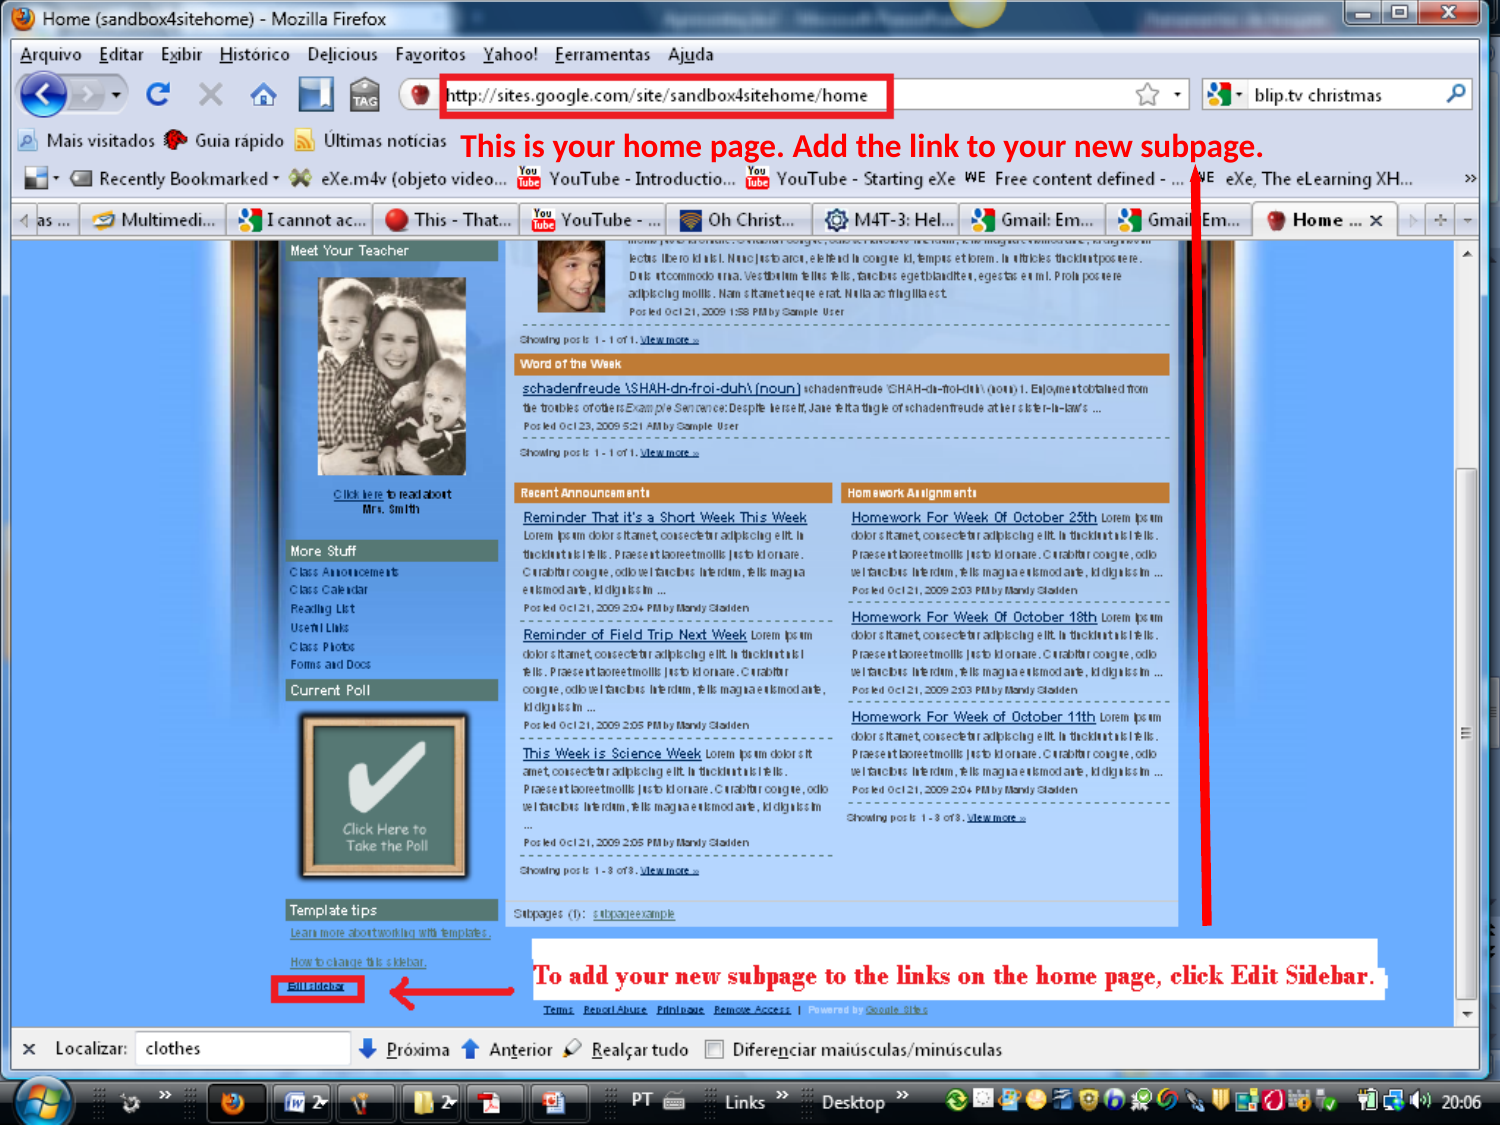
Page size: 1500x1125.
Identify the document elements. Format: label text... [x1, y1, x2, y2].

text_box This is your home page. Add the link to your new subpage. [445, 117, 1442, 165]
picture [0, 0, 1500, 1125]
